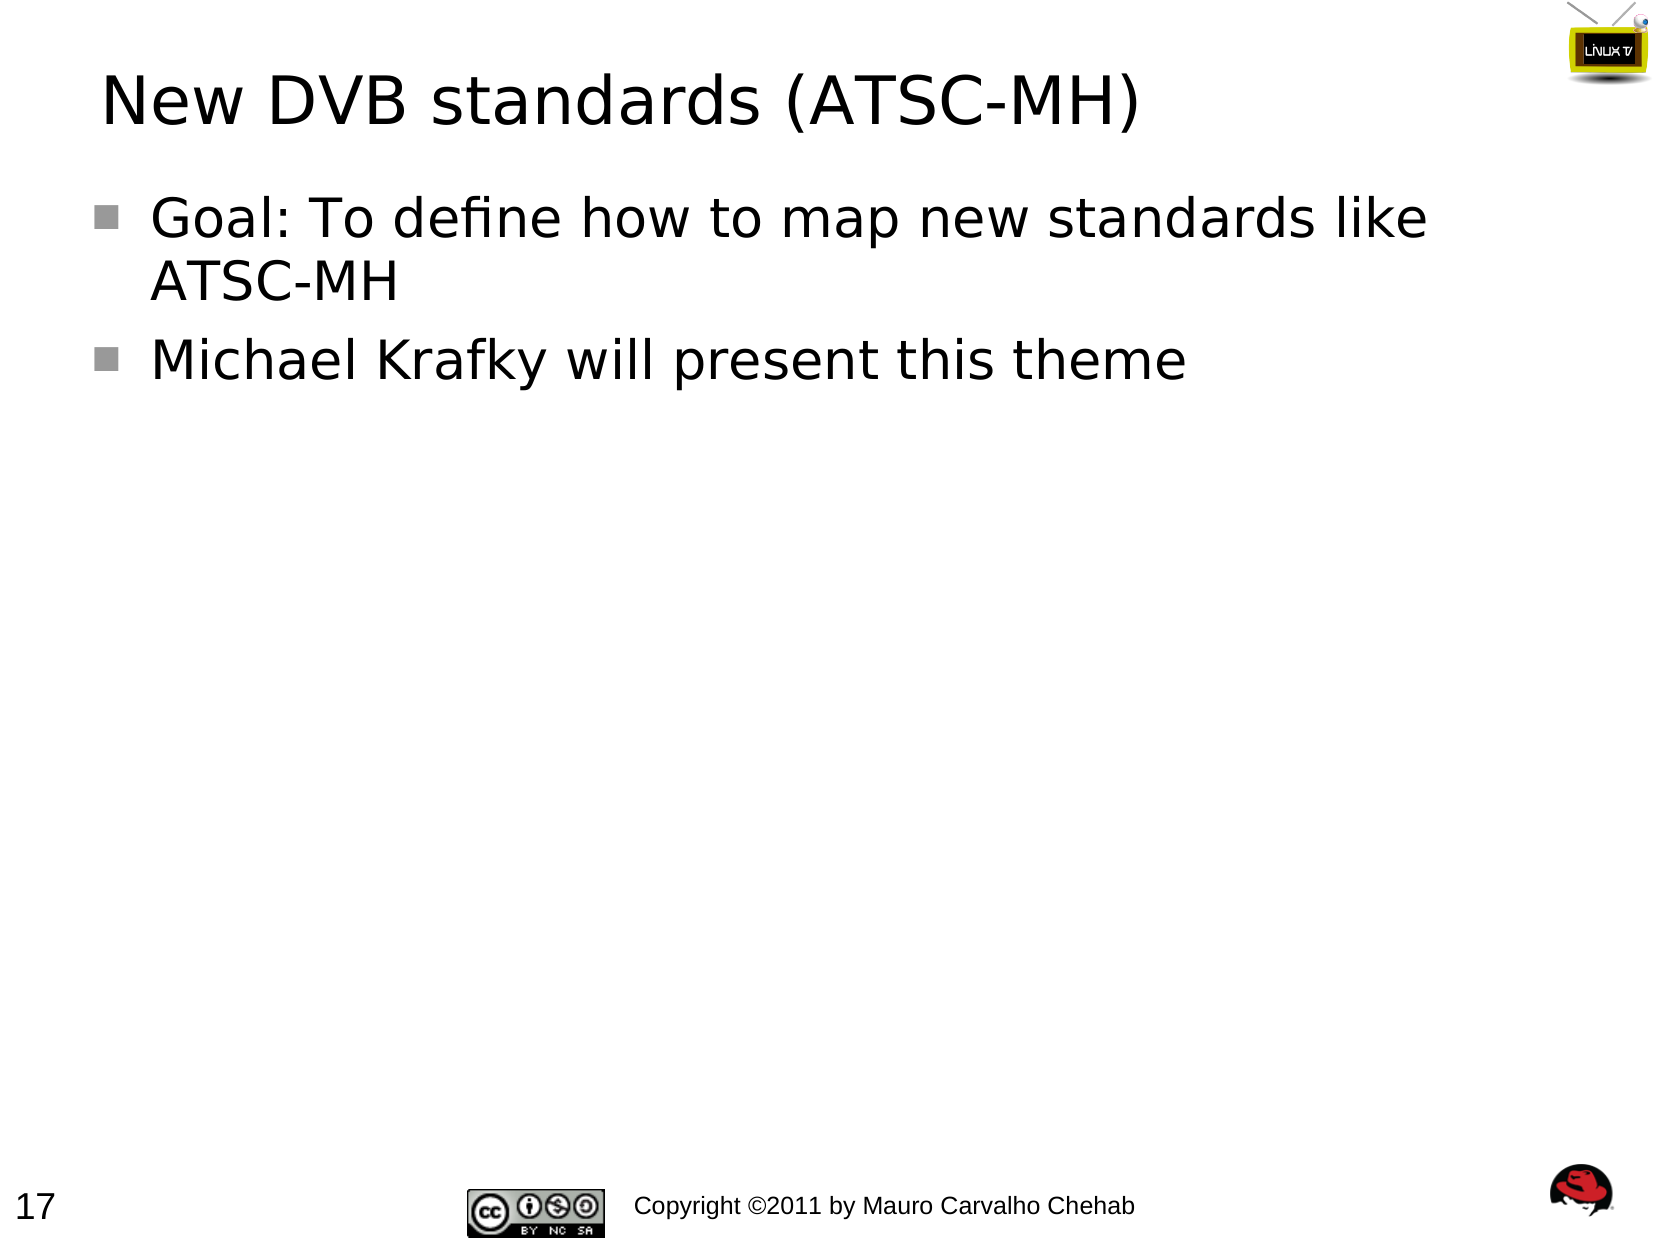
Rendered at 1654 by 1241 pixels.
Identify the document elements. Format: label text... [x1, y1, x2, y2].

picture [1564, 0, 1654, 89]
picture [467, 1189, 605, 1238]
picture [1549, 1162, 1619, 1224]
title New DVB standards (ATSC-MH) [100, 45, 1506, 157]
list Goal: To define how to map new standards like ATSC-MH Michael Krafky will present this theme [94, 187, 1500, 1174]
